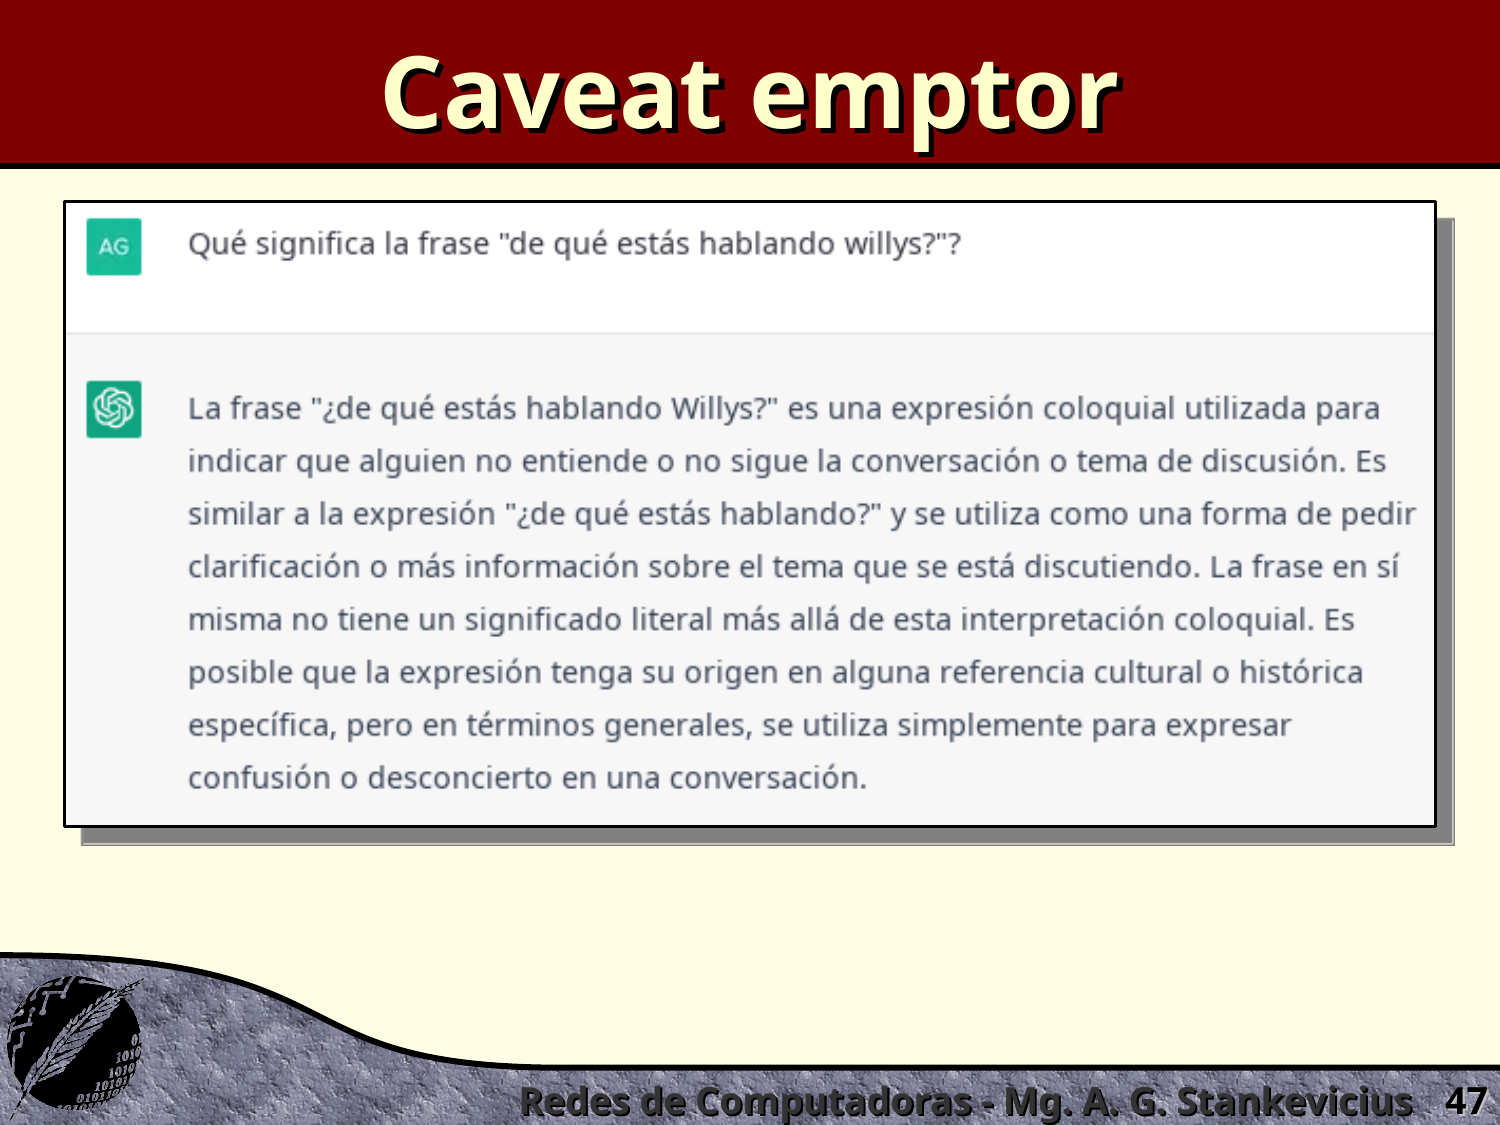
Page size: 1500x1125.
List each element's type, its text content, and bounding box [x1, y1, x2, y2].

picture [66, 202, 1434, 826]
picture [790, 1100, 795, 1110]
picture [0, 959, 1500, 1125]
title Caveat emptor [15, 5, 1485, 160]
picture [1047, 1100, 1054, 1110]
